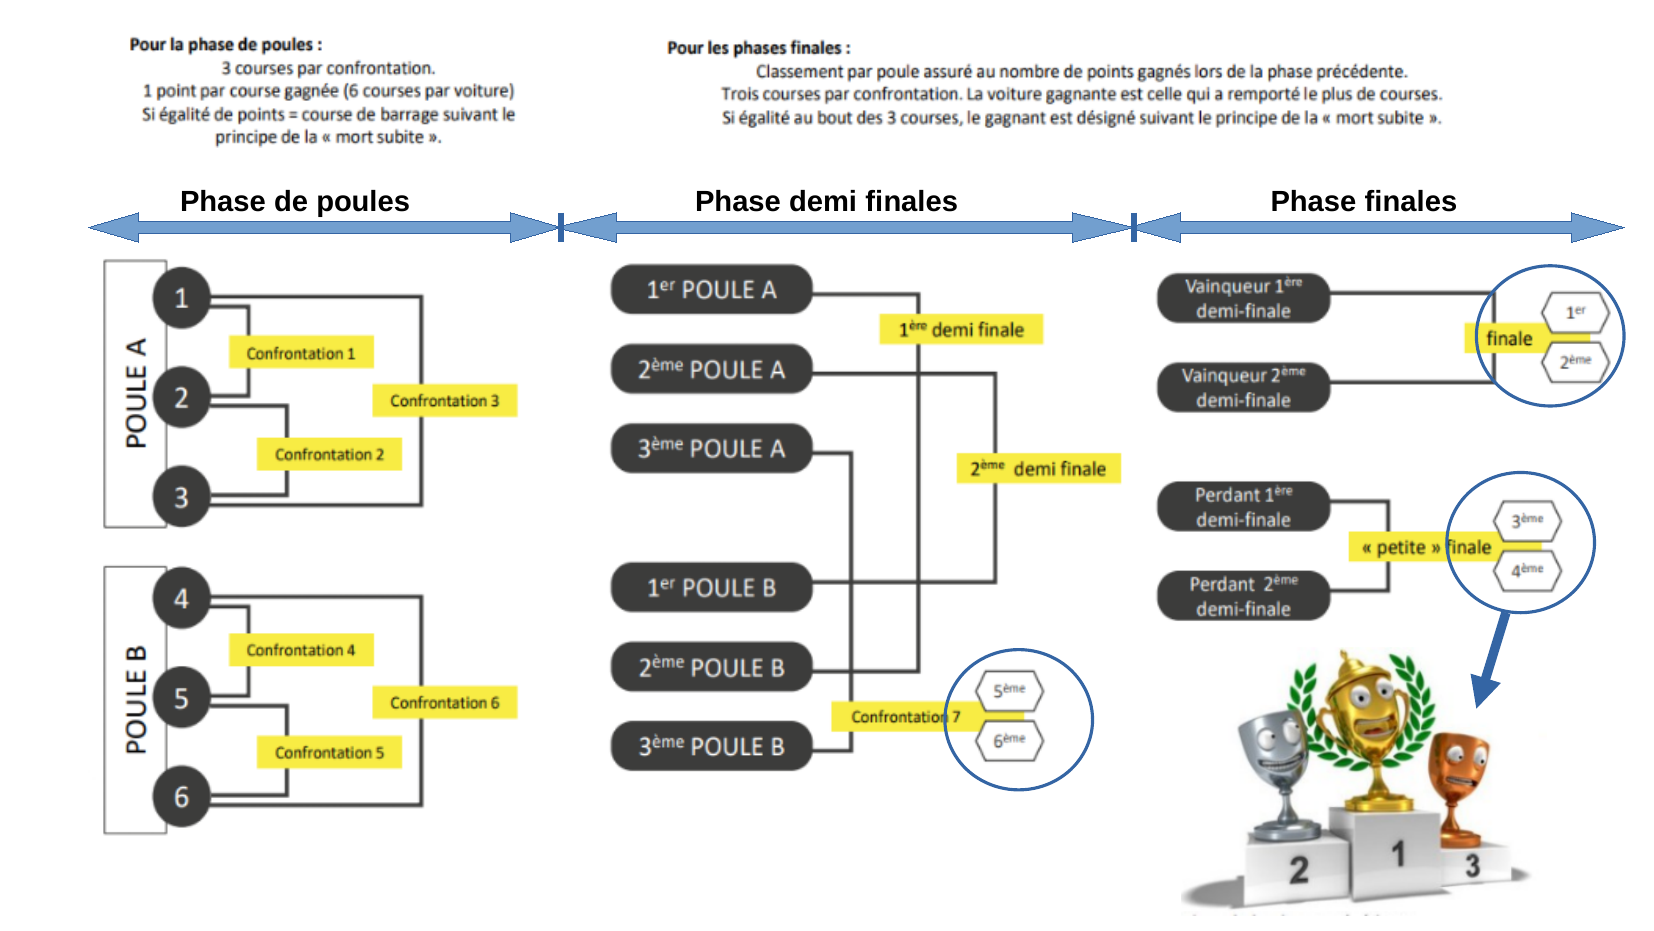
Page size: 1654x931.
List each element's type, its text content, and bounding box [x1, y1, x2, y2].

picture [1478, 268, 1622, 404]
picture [1449, 475, 1592, 611]
picture [947, 652, 1090, 788]
picture [1139, 236, 1625, 632]
text_box [1137, 212, 1625, 243]
text_box Phase demi finales [620, 177, 1034, 221]
text_box [88, 212, 558, 243]
picture [649, 29, 1463, 139]
text_box Phase de poules [88, 177, 502, 225]
text_box Phase finales [1157, 177, 1571, 221]
picture [115, 27, 532, 148]
picture [600, 253, 1123, 790]
picture [1181, 645, 1547, 916]
picture [88, 253, 537, 845]
text_box [564, 212, 1131, 243]
